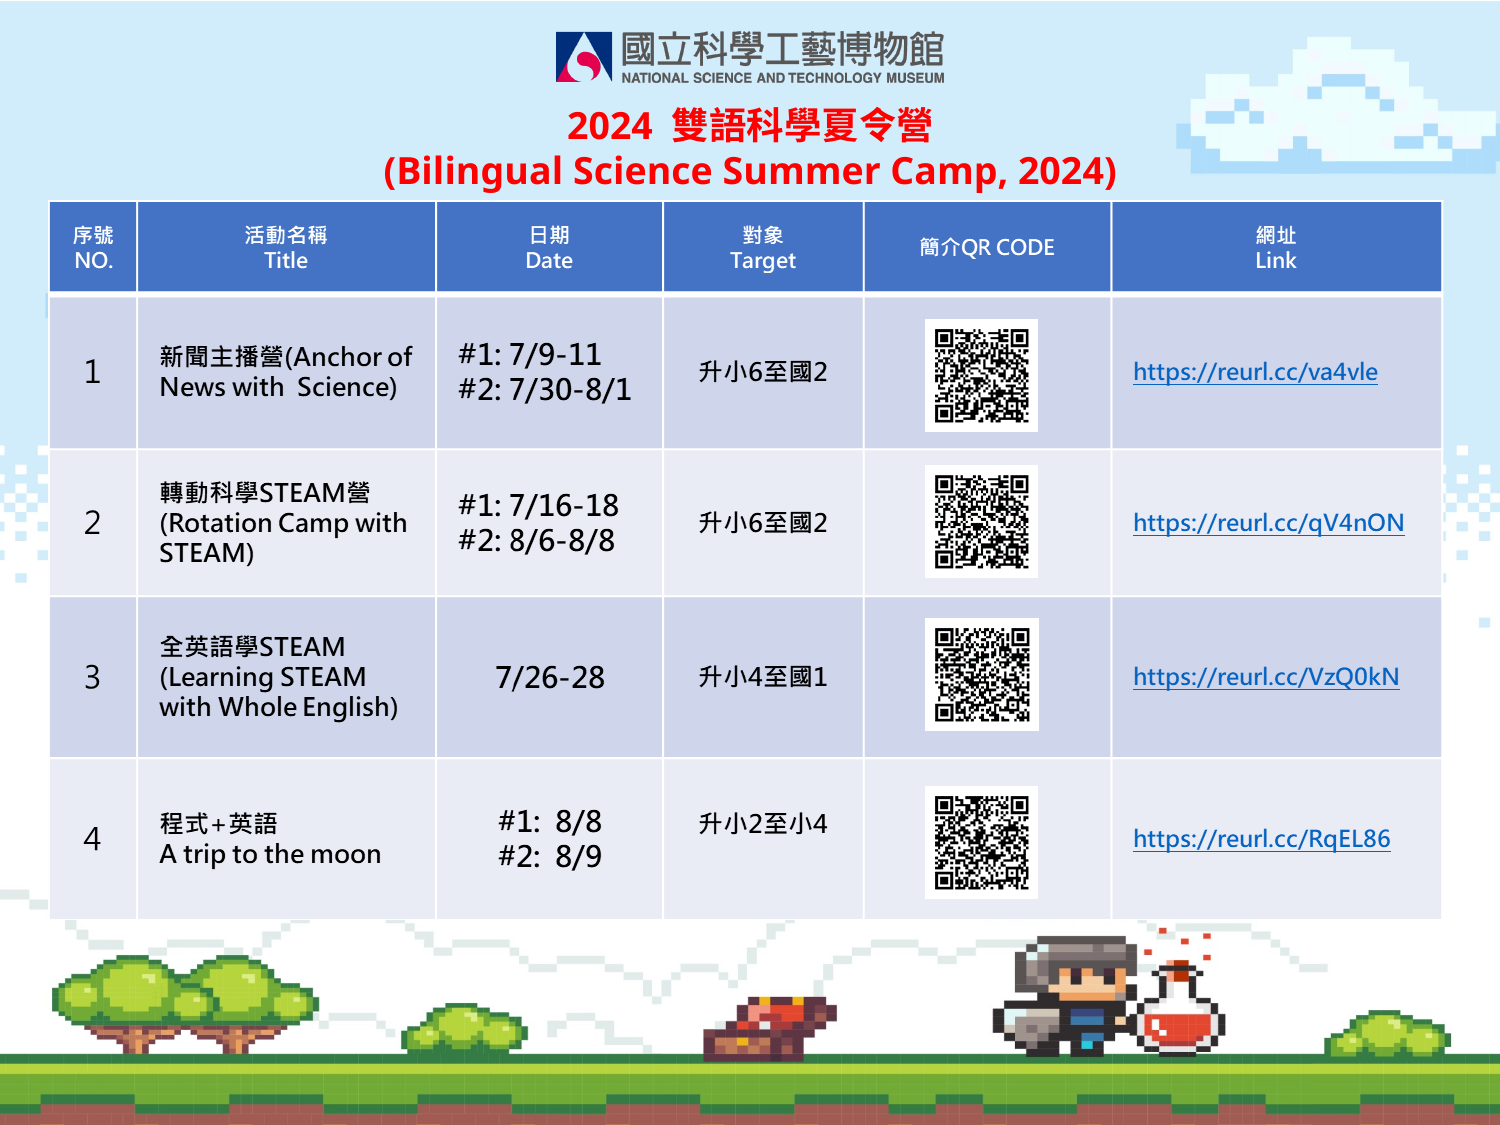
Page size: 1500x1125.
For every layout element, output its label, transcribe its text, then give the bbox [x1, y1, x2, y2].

picture [0, 0, 1500, 1125]
text_box 2024 雙語科學夏令營 (Bilingual Science Summer Camp, 2024) [320, 94, 1181, 200]
